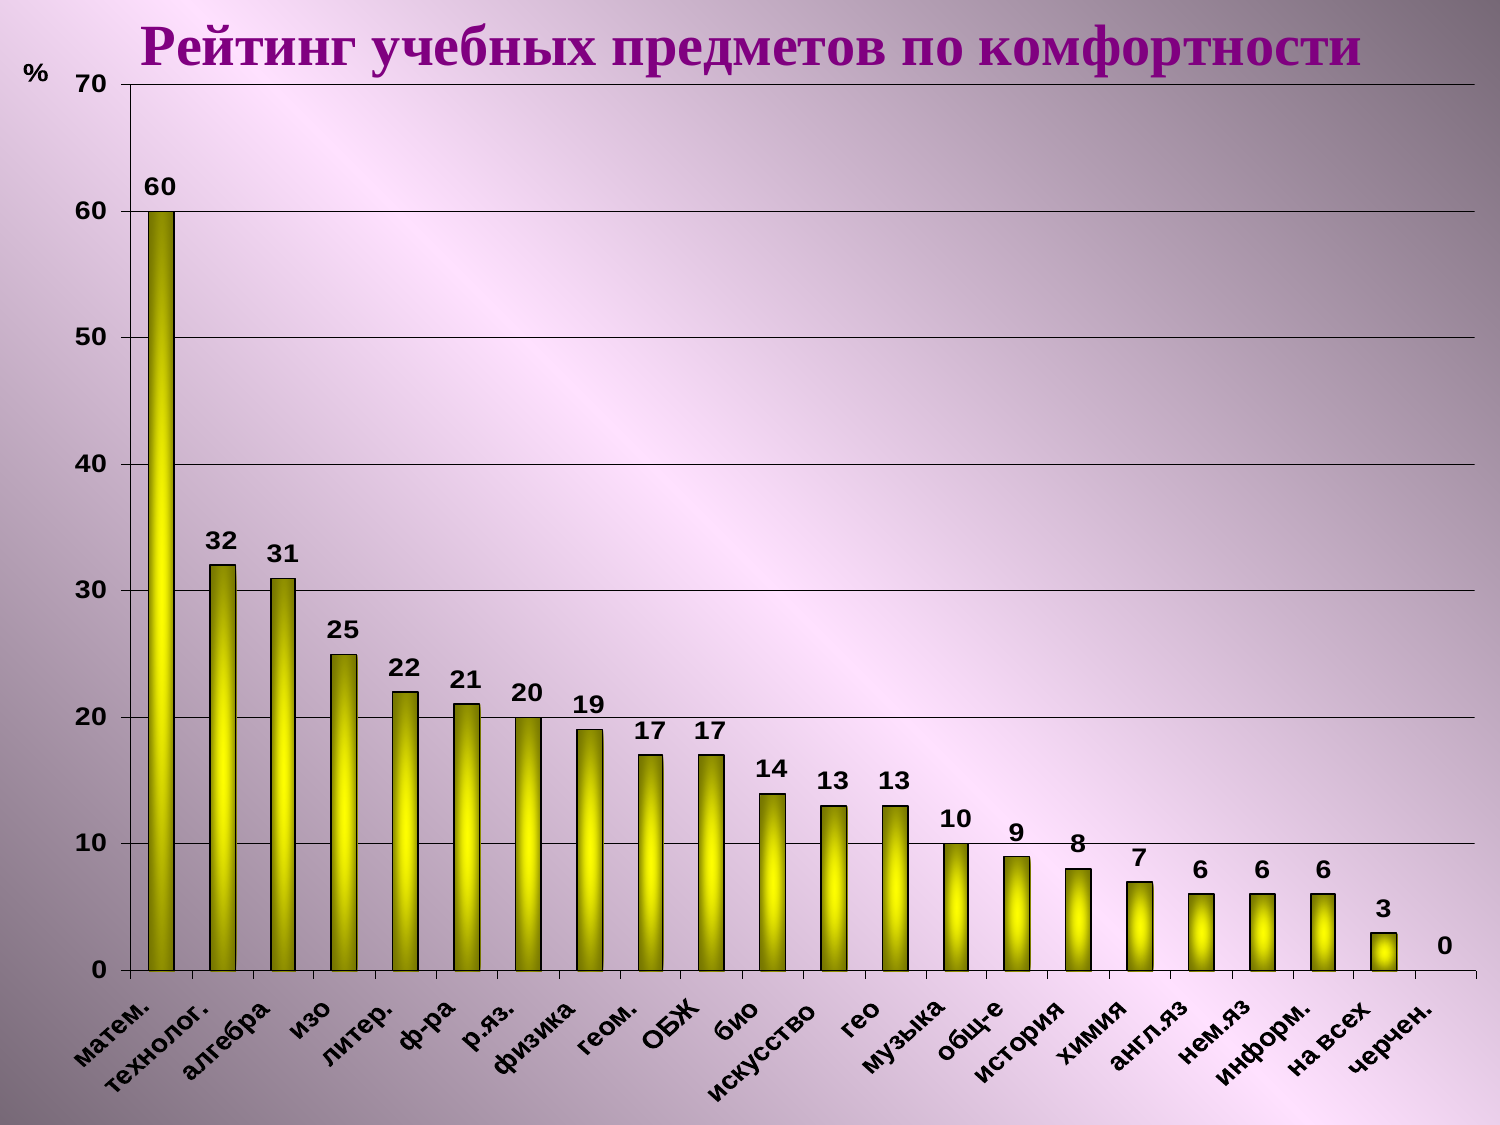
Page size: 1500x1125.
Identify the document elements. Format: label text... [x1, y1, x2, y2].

title Рейтинг учебных предметов по комфортности [76, 0, 1427, 42]
chart [0, 42, 1500, 1125]
